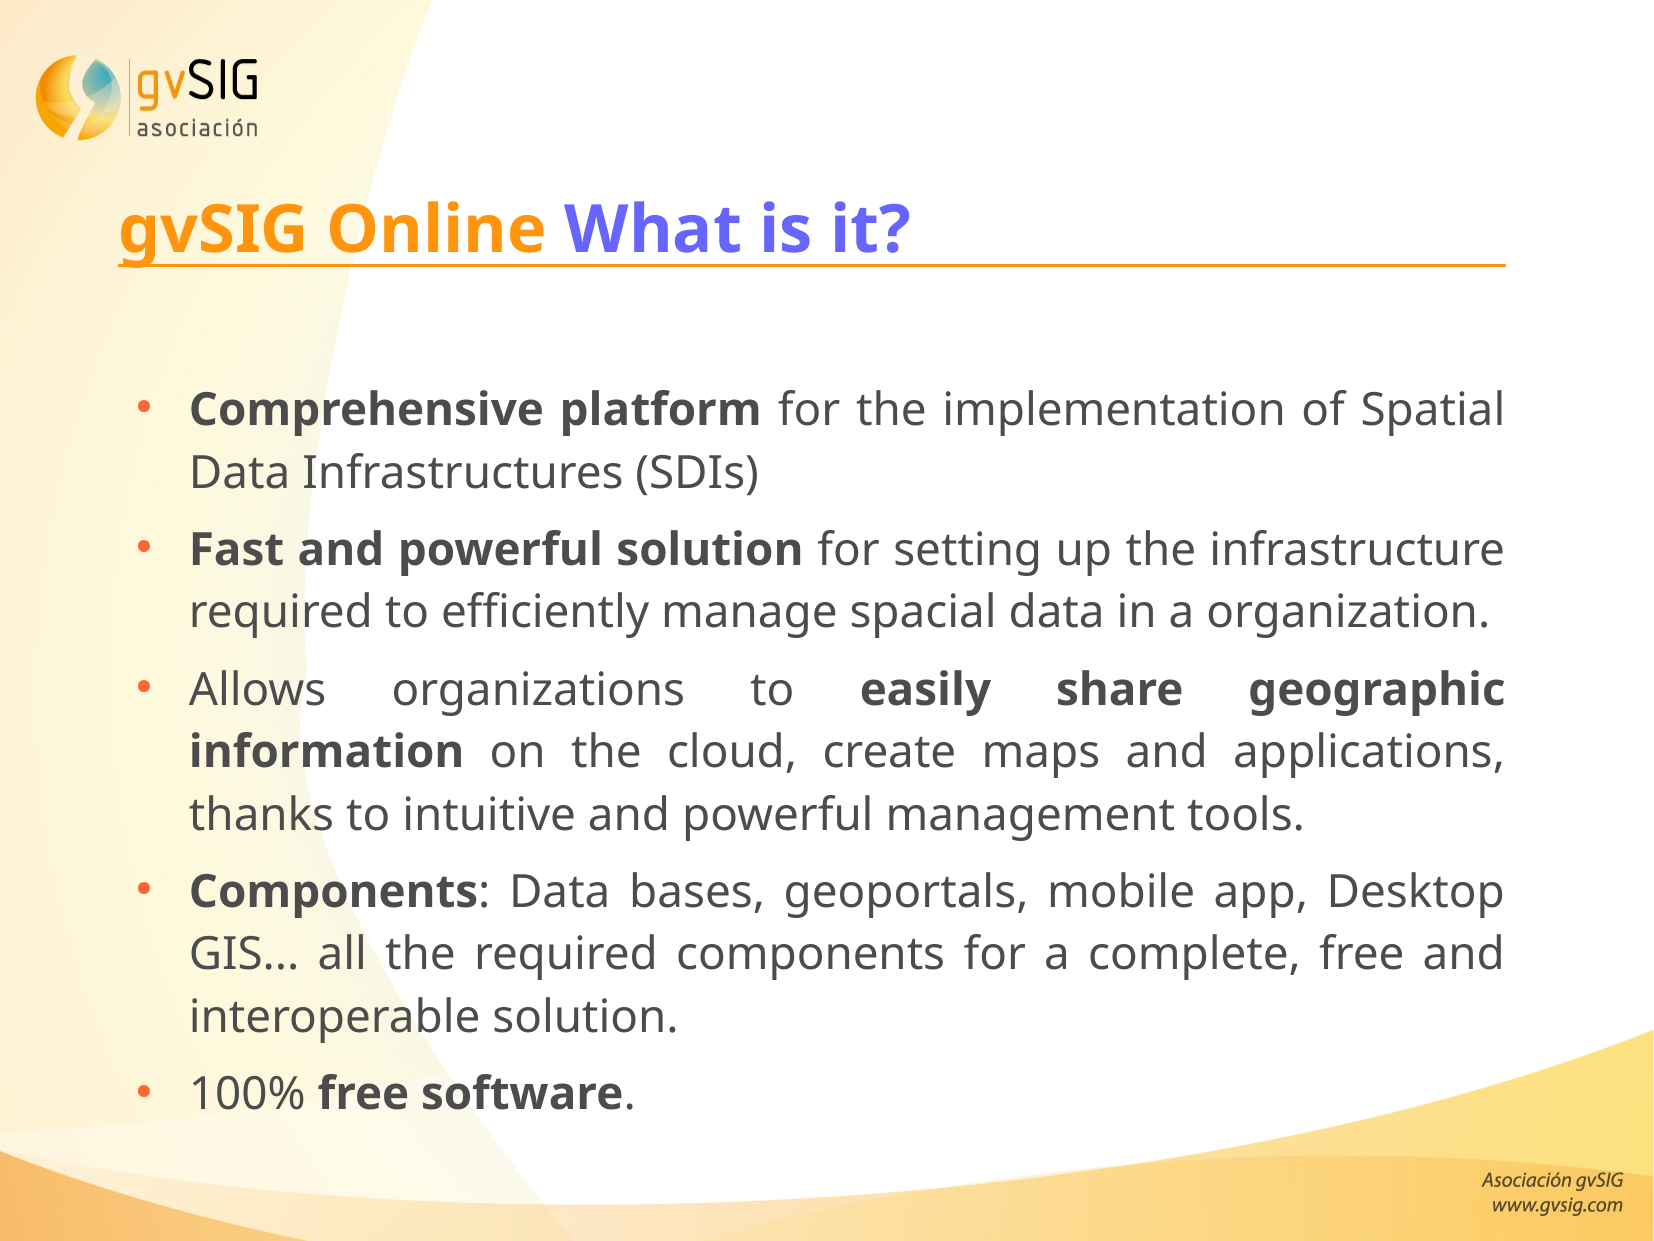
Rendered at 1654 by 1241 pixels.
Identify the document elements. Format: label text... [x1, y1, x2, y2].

picture [0, 0, 1654, 1241]
title gvSIG Online What is it? [118, 177, 1607, 276]
list Comprehensive platform for the implementation of Spatial Data Infrastructures (SDIs) Fast and powerful solution for setting up the infrastructure required to efficiently manage spacial data in a organization. Allows organizations to easily share geographic information on the cloud, create maps and applications, thanks to intuitive and powerful management tools. Components: Data bases, geoportals, mobile app, Desktop GIS... all the required components for a complete, free and interoperable solution. 100% free software. [118, 299, 1506, 1123]
